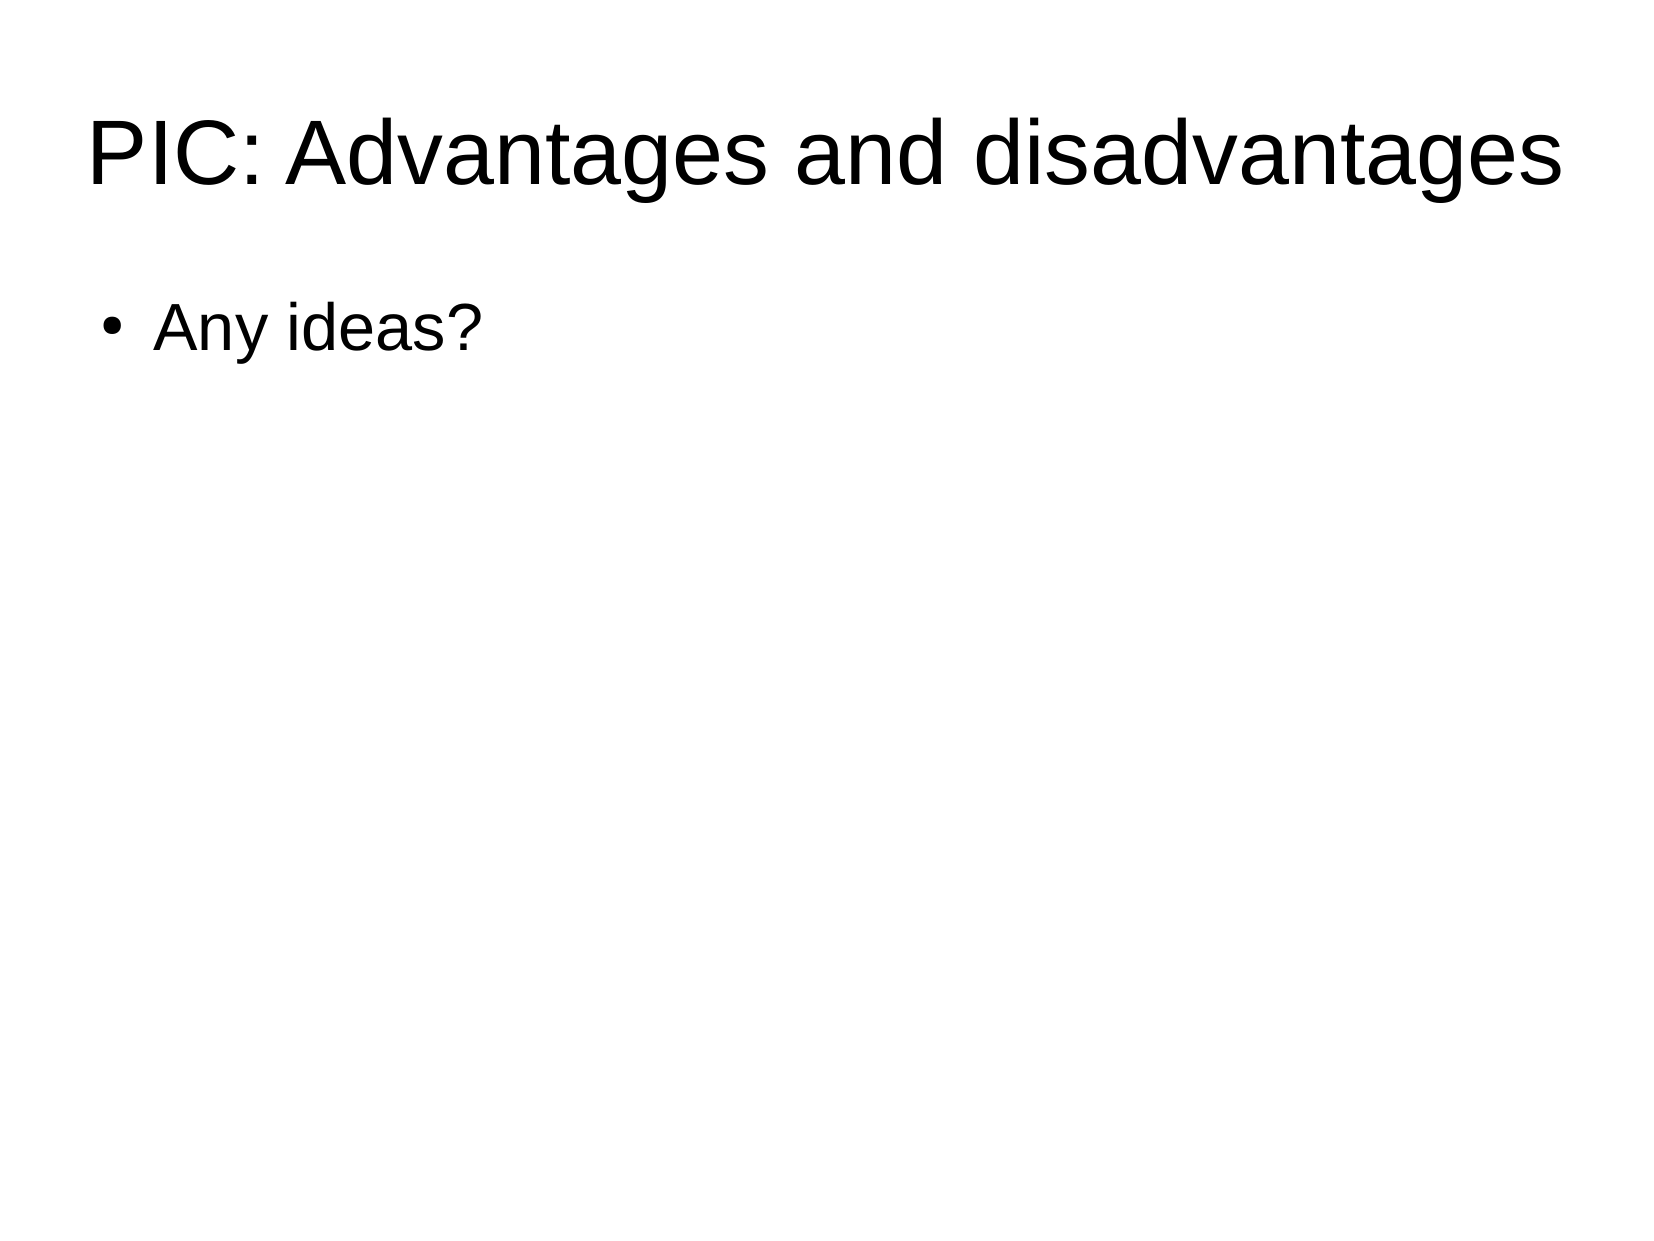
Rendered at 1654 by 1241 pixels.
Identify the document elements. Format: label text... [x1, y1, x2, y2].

list Any ideas? [82, 290, 1571, 1010]
title PIC: Advantages and disadvantages [82, 49, 1571, 257]
